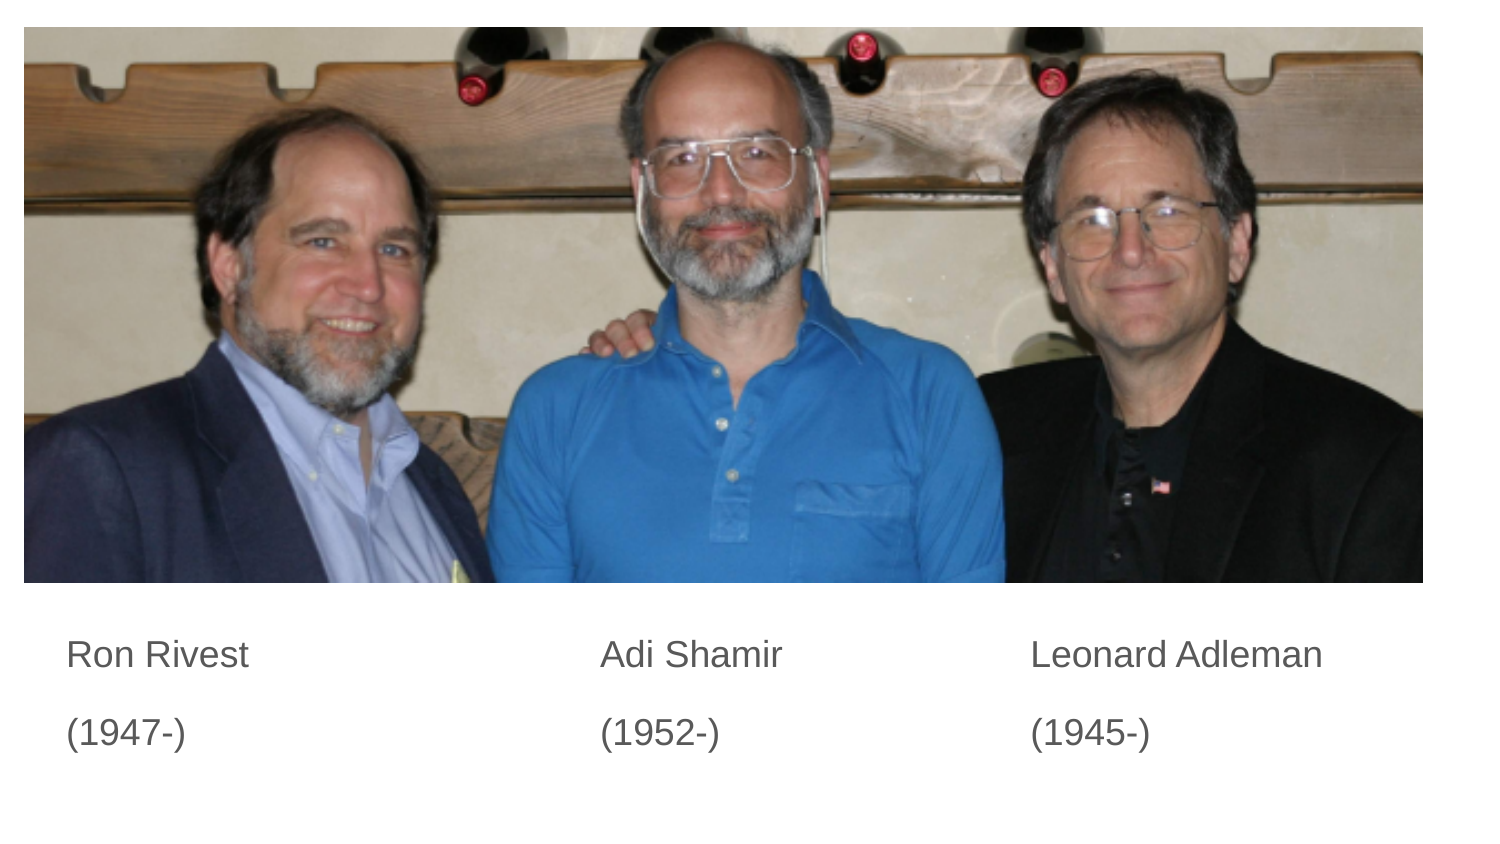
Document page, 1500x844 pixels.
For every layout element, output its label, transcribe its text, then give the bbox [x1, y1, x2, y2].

list Adi Shamir (1952-) [584, 614, 834, 802]
list Leonard Adleman (1945-) [1015, 614, 1423, 802]
picture [24, 27, 1423, 583]
list Ron Rivest (1947-) [51, 614, 300, 802]
